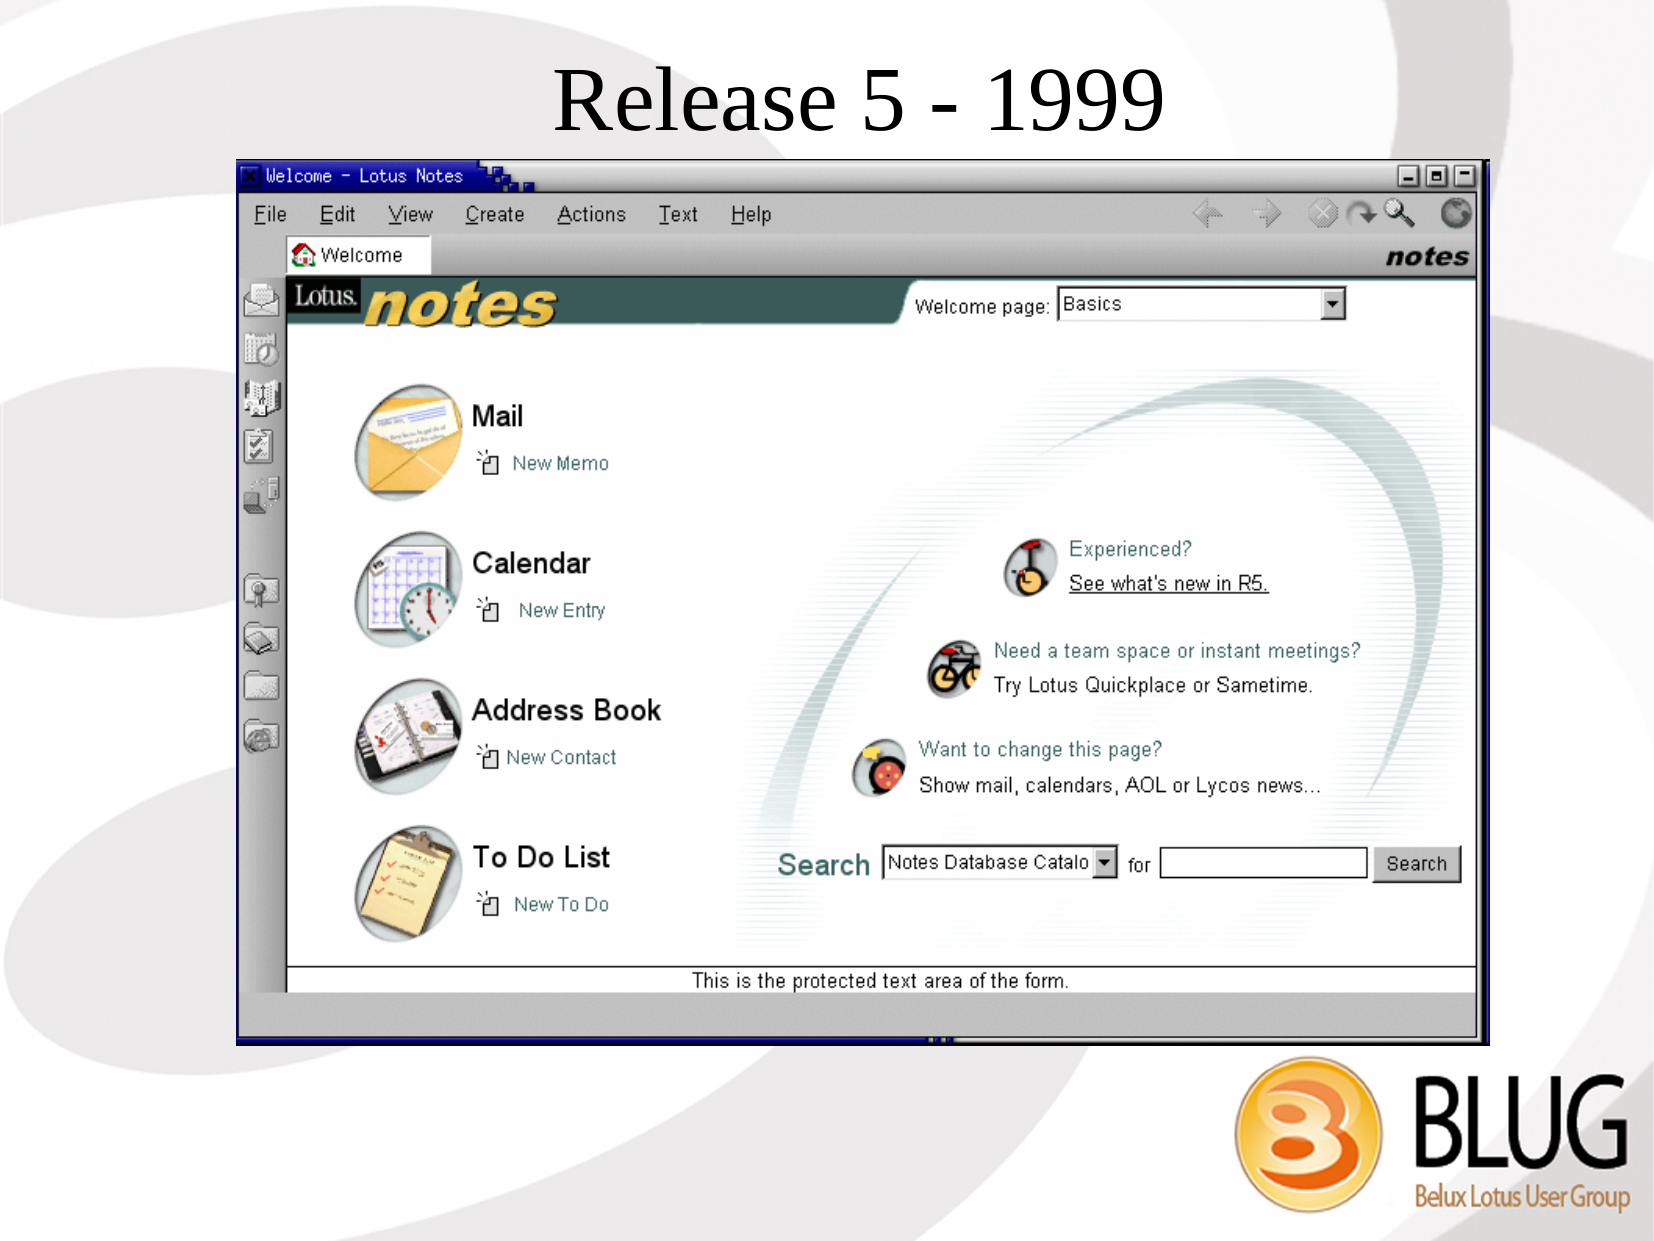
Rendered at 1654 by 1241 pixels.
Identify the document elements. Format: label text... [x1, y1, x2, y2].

title Release 5 - 1999 [117, 29, 1603, 172]
picture [0, 0, 1654, 1241]
